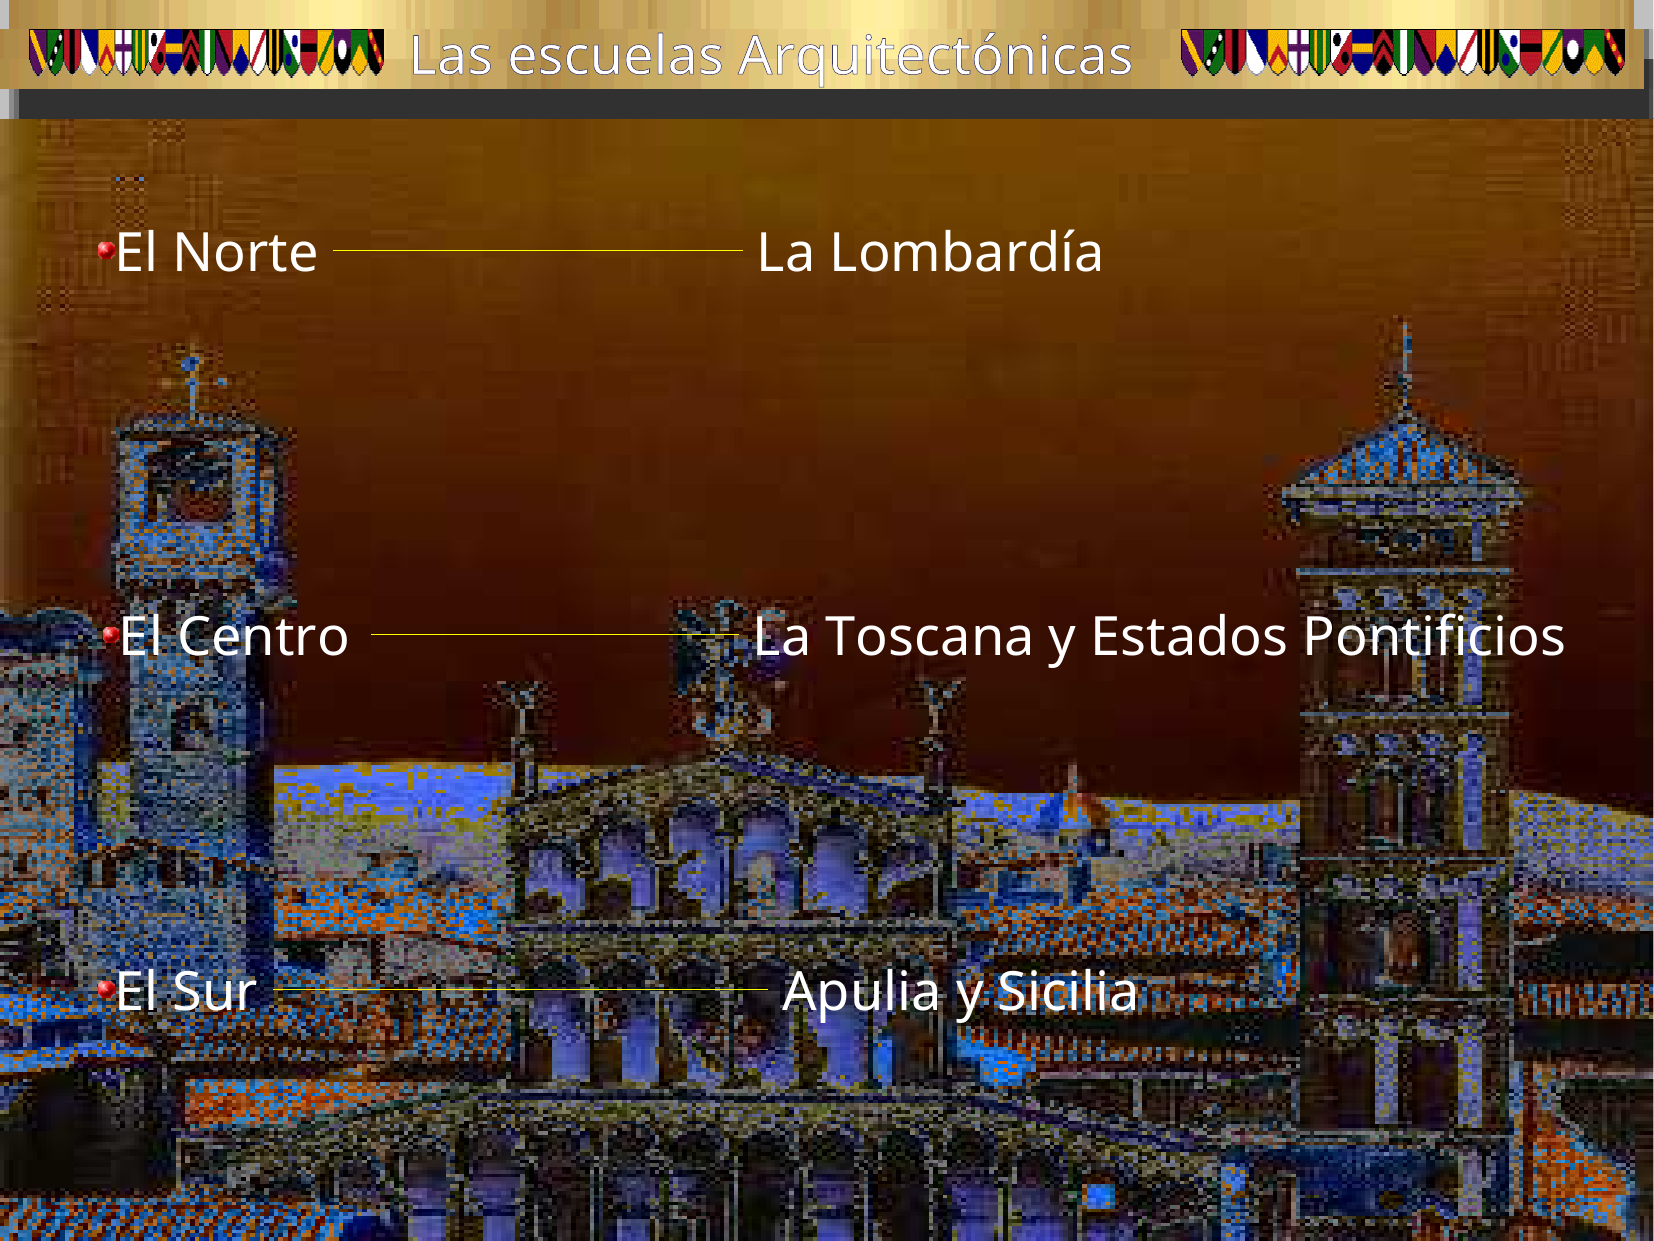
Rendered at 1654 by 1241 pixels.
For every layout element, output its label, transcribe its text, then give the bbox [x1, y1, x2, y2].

picture [0, 0, 1654, 1241]
text_box El Sur [83, 944, 261, 1025]
text_box Apulia y Sicilia [767, 944, 1167, 1025]
text_box La Toscana y Estados Pontificios [738, 590, 1600, 671]
text_box Las escuelas Arquitectónicas [393, 8, 1182, 89]
text_box La Lombardía [742, 206, 1136, 287]
text_box El Norte [83, 206, 330, 287]
text_box El Centro [88, 590, 372, 671]
